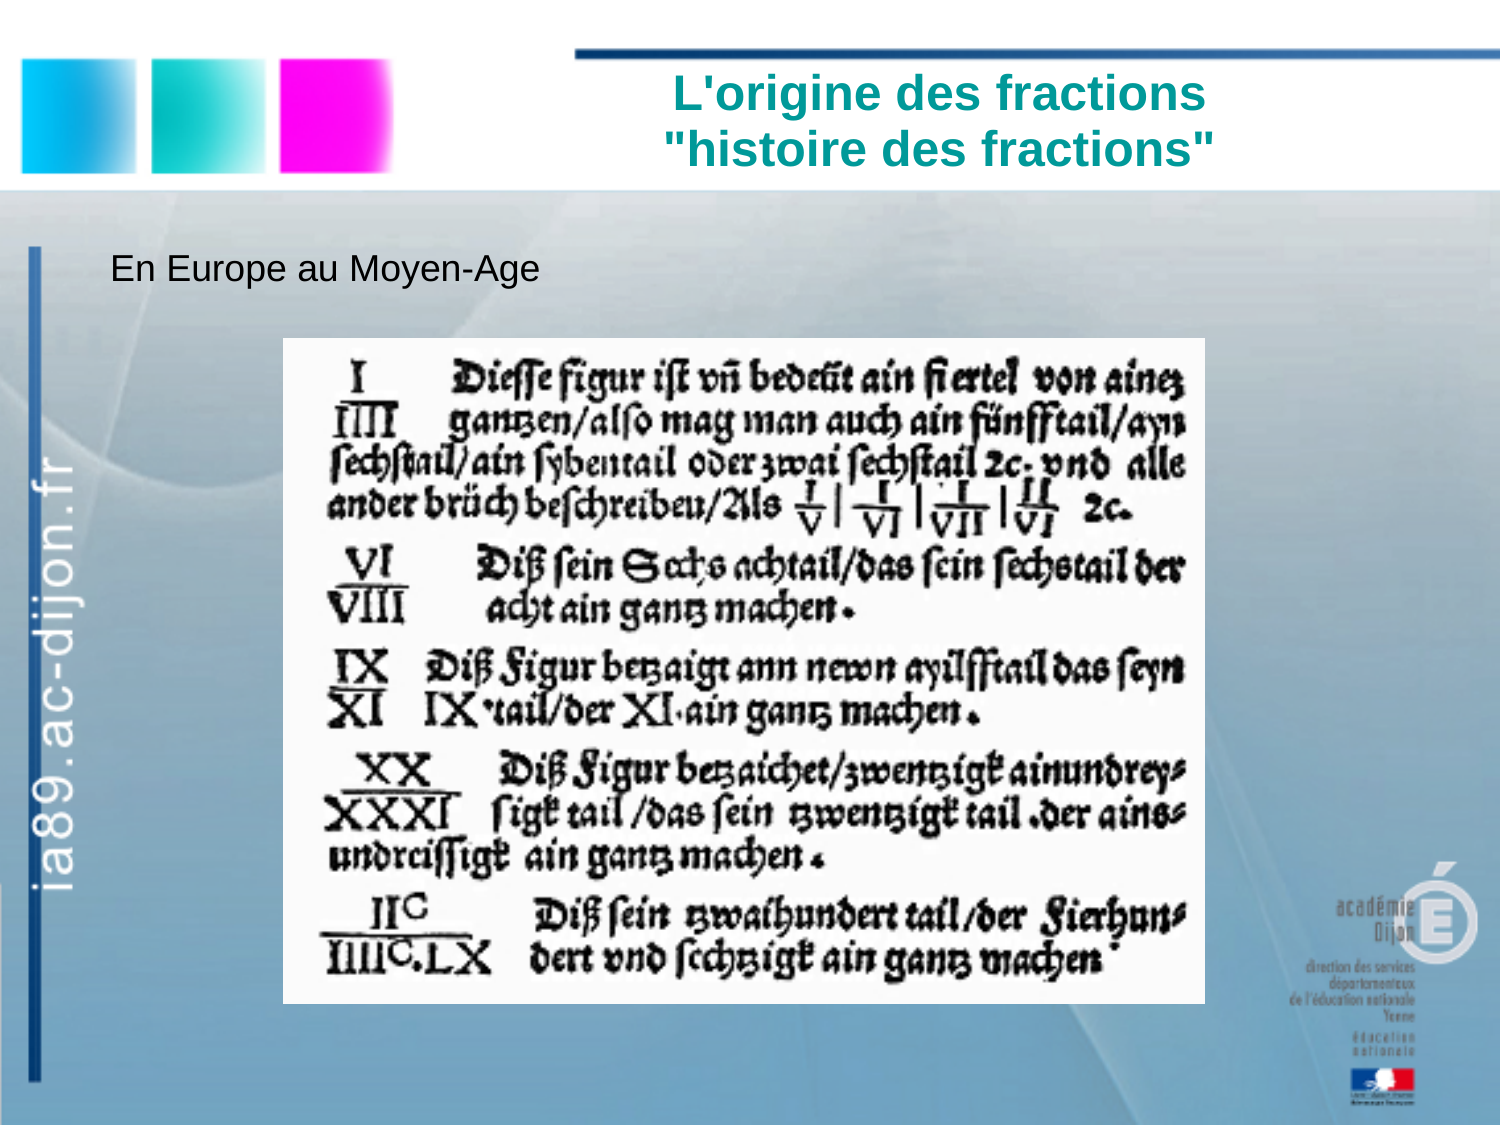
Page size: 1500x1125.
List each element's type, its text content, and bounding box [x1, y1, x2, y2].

text_box En Europe au Moyen-Age [95, 236, 745, 297]
picture [0, 0, 1500, 1125]
title L'origine des fractions "histoire des fractions" [454, 42, 1425, 200]
